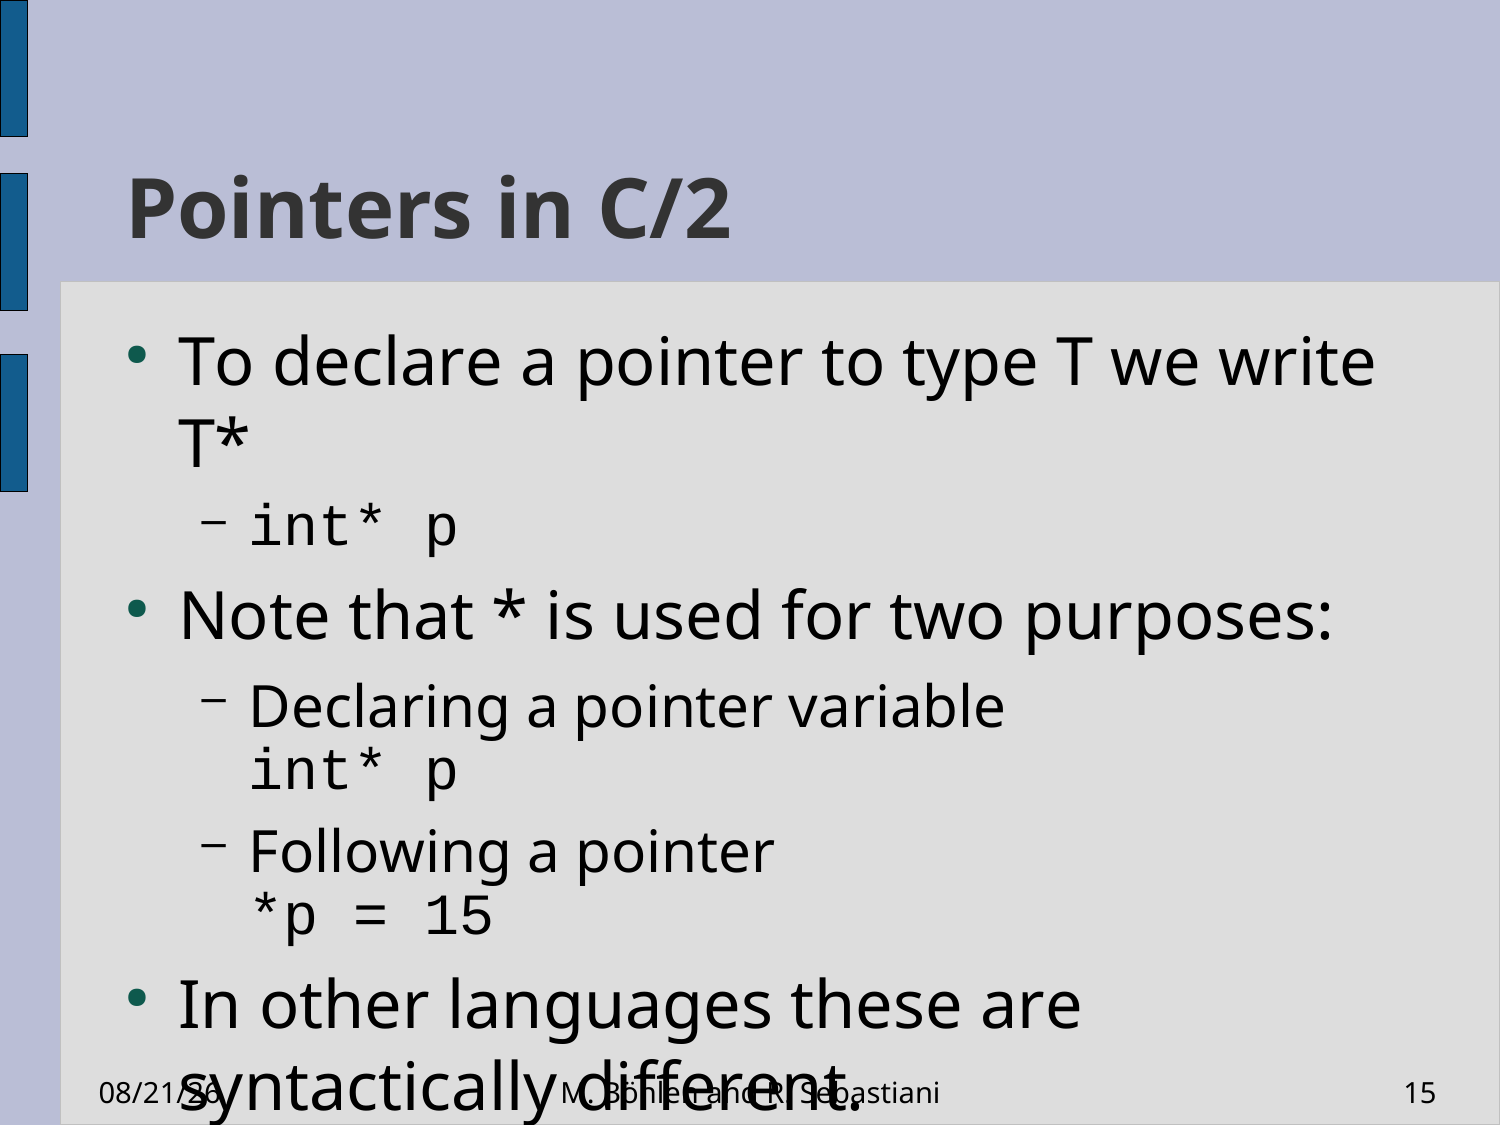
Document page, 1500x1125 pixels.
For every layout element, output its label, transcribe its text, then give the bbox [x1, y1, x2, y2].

title Pointers in C/2 [110, 67, 1392, 271]
list To declare a pointer to type T we write T* int* p Note that * is used for two purposes: Declaring a pointer variable int* p Following a pointer *p = 15 In other languages these are syntactically different. [92, 312, 1435, 1037]
